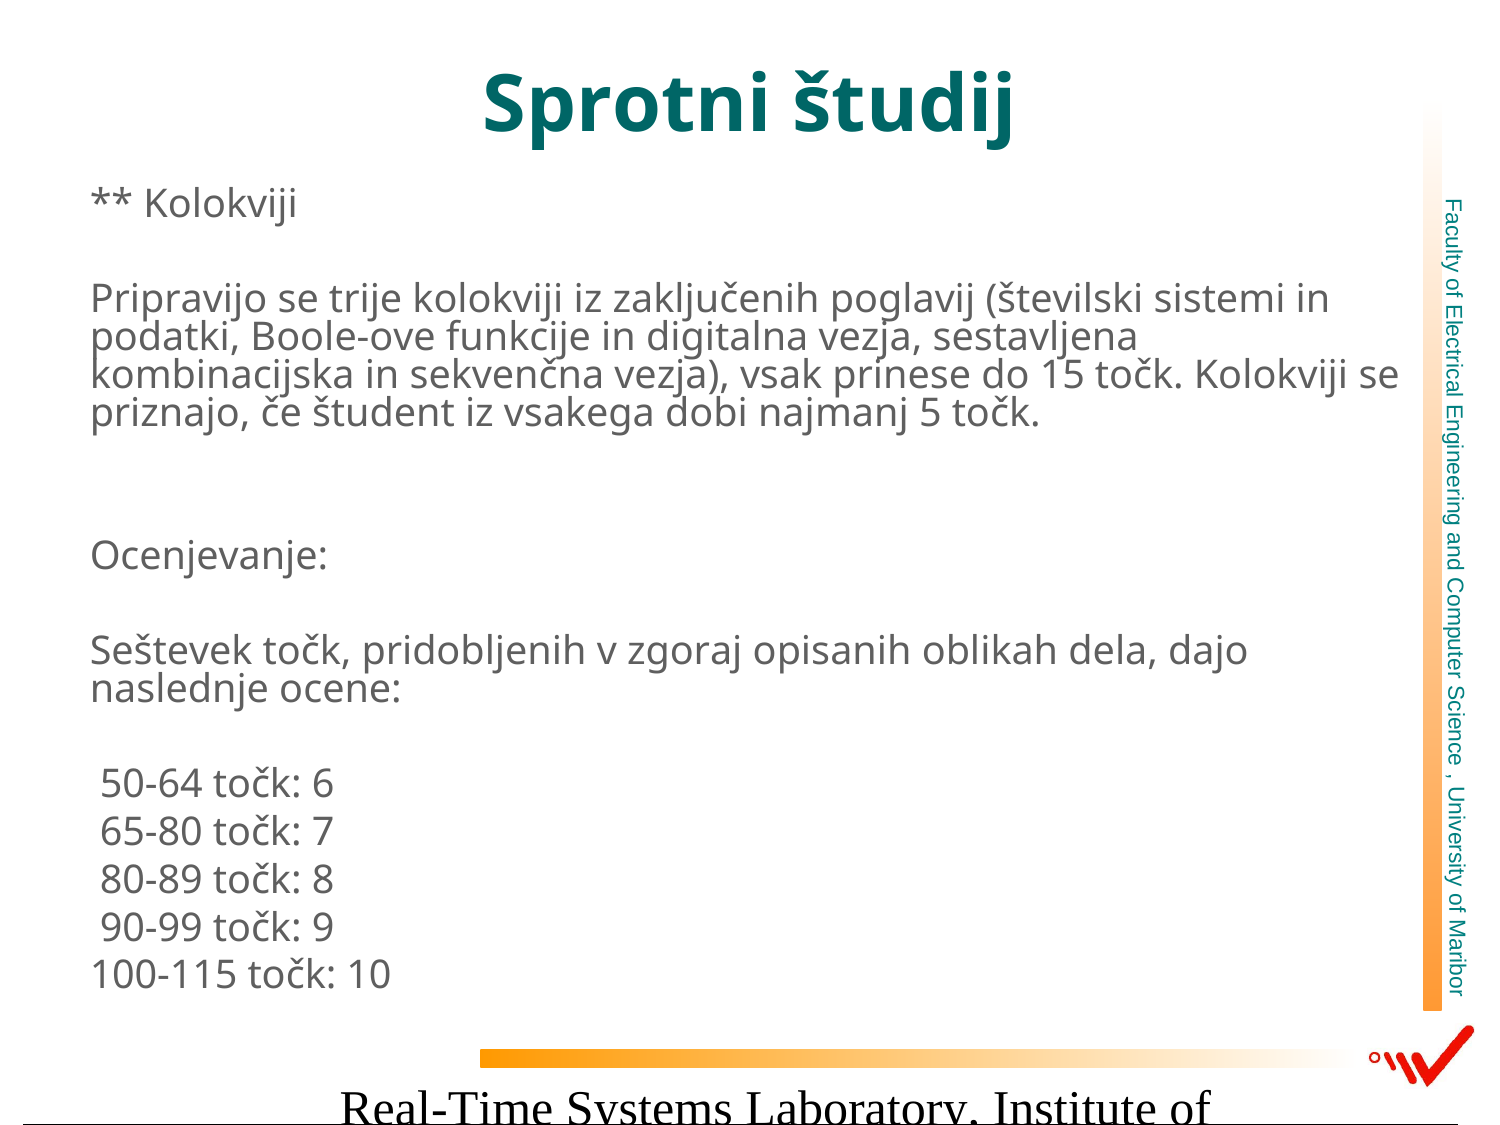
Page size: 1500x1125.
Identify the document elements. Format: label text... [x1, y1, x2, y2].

title Sprotni študij [75, 45, 1426, 179]
list ** Kolokviji Pripravijo se trije kolokviji iz zaključenih poglavij (številski sistemi in podatki, Boole-ove funkcije in digitalna vezja, sestavljena kombinacijska in sekvenčna vezja), vsak prinese do 15 točk. Kolokviji se priznajo, če študent iz vsakega dobi najmanj 5 točk. Ocenjevanje: Seštevek točk, pridobljenih v zgoraj opisanih oblikah dela, dajo naslednje ocene: 50-64 točk: 6 65-80 točk: 7 80-89 točk: 8 90-99 točk: 9 100-115 točk: 10 [75, 179, 1426, 1005]
